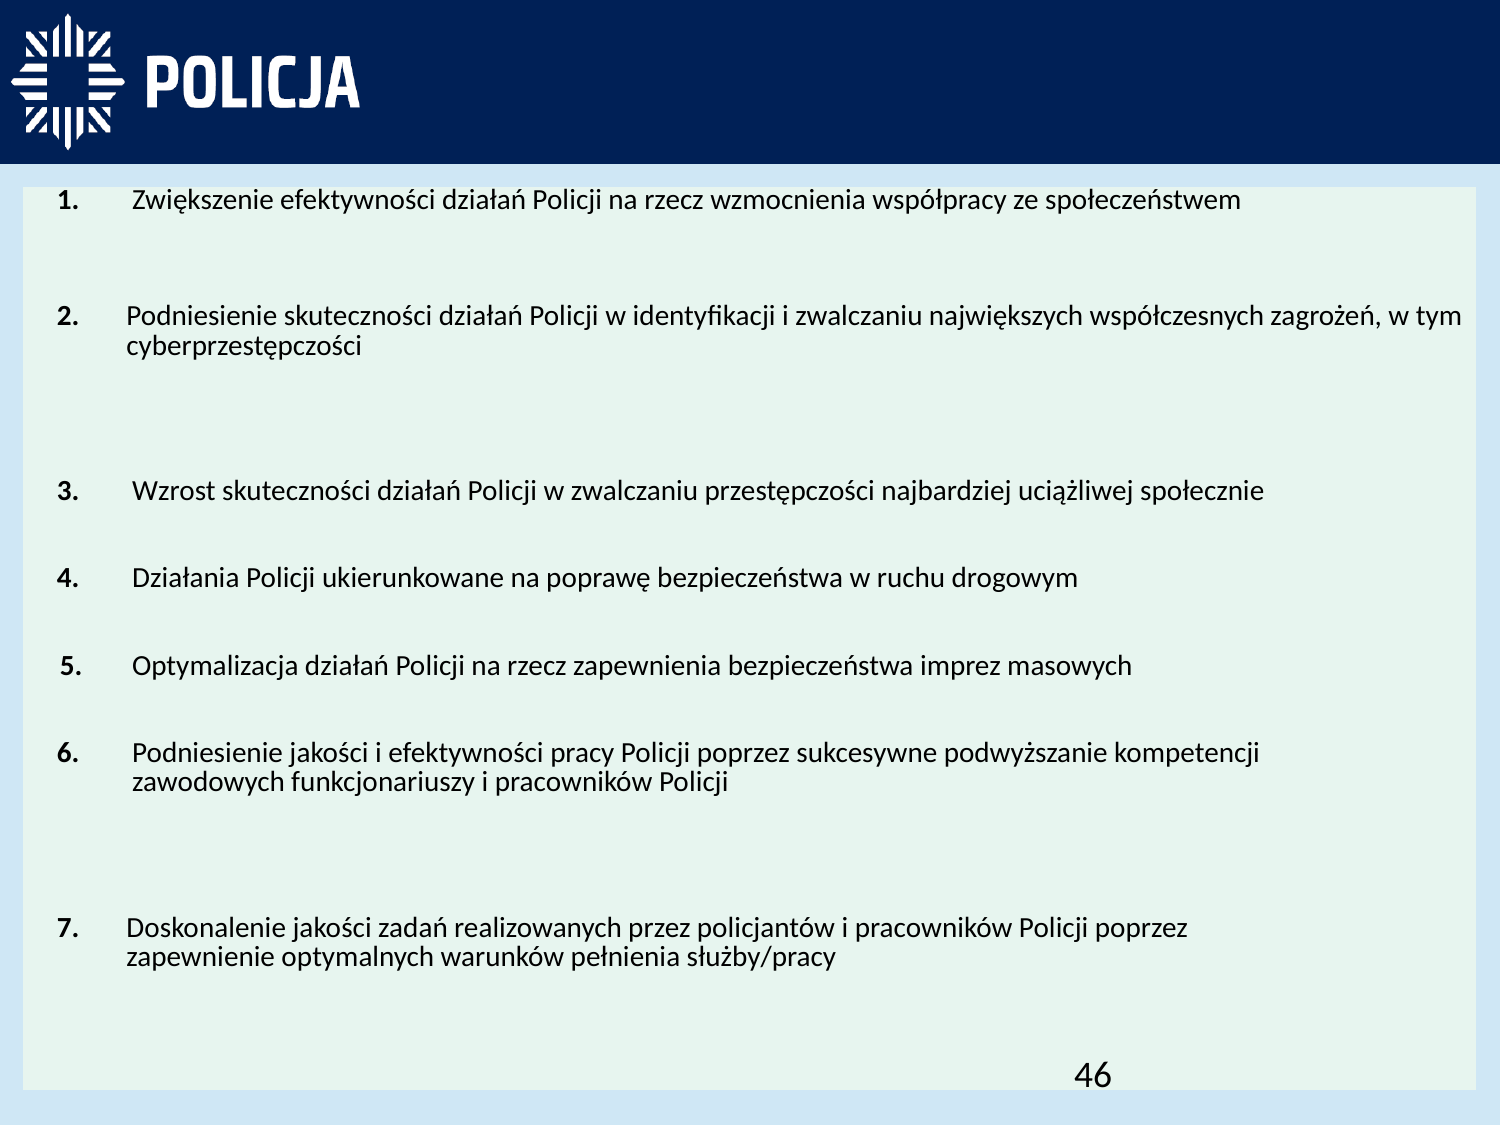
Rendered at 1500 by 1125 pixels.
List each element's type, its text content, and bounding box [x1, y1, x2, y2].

slide_number <numer> [1059, 1042, 1397, 1103]
table_cell Wzrost skuteczności działań Policji w zwalczaniu przestępczości najbardziej uciążliwej społecznie [113, 478, 1476, 566]
table_cell Optymalizacja działań Policji na rzecz zapewnienia bezpieczeństwa imprez masowych [113, 653, 1476, 741]
table_cell 5. [23, 653, 113, 741]
table_cell Działania Policji ukierunkowane na poprawę bezpieczeństwa w ruchu drogowym [113, 566, 1476, 653]
table_cell Doskonalenie jakości zadań realizowanych przez policjantów i pracowników Policji poprzez zapewnienie optymalnych warunków pełnienia służby/pracy [113, 915, 1476, 1090]
table_cell 6. [23, 741, 113, 915]
table_cell 4. [23, 566, 113, 653]
table_cell 7. [23, 915, 113, 1090]
table_cell 2. [23, 304, 113, 478]
table_header 1. [23, 187, 113, 304]
table_header Zwiększenie efektywności działań Policji na rzecz wzmocnienia współpracy ze społeczeństwem [113, 187, 1476, 304]
picture [0, 0, 360, 164]
text_box [360, 0, 1500, 164]
table_cell Podniesienie jakości i efektywności pracy Policji poprzez sukcesywne podwyższanie kompetencji zawodowych funkcjonariuszy i pracowników Policji [113, 741, 1476, 915]
table_cell 3. [23, 478, 113, 566]
table_cell Podniesienie skuteczności działań Policji w identyfikacji i zwalczaniu największych współczesnych zagrożeń, w tym cyberprzestępczości [113, 304, 1476, 478]
